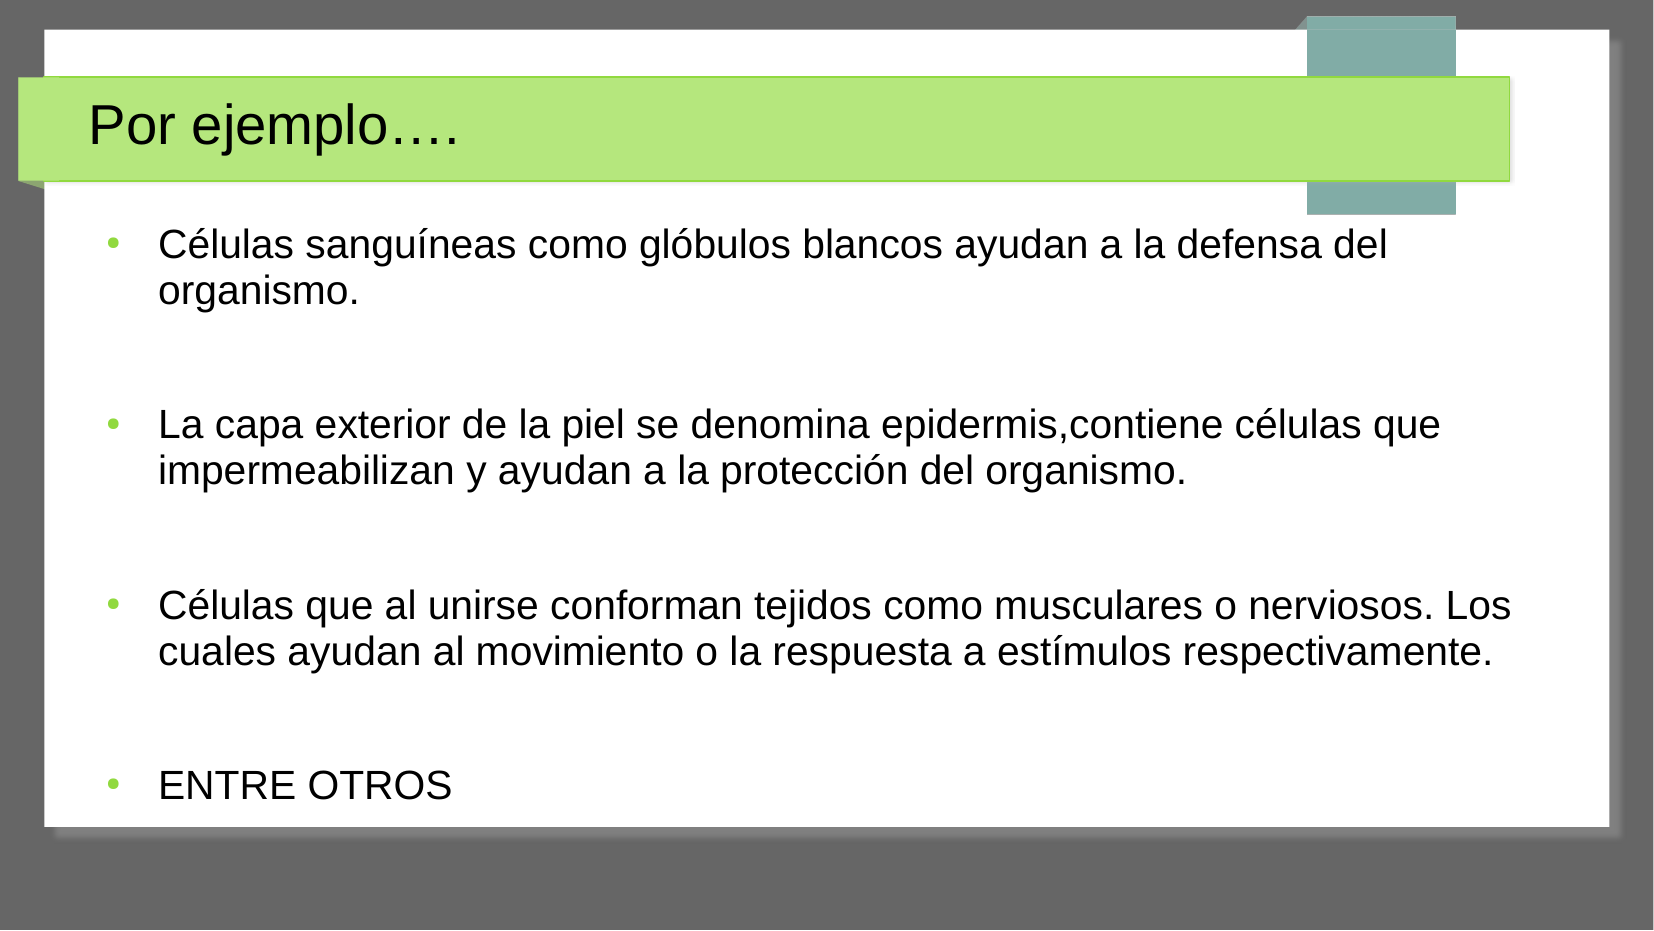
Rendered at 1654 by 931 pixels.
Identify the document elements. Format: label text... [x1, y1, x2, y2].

list Células sanguíneas como glóbulos blancos ayudan a la defensa del organismo. La capa exterior de la piel se denomina epidermis,contiene células que impermeabilizan y ayudan a la protección del organismo. Células que al unirse conforman tejidos como musculares o nerviosos. Los cuales ayudan al movimiento o la respuesta a estímulos respectivamente. ENTRE OTROS [88, 221, 1565, 813]
title Por ejemplo…. [88, 73, 1506, 178]
